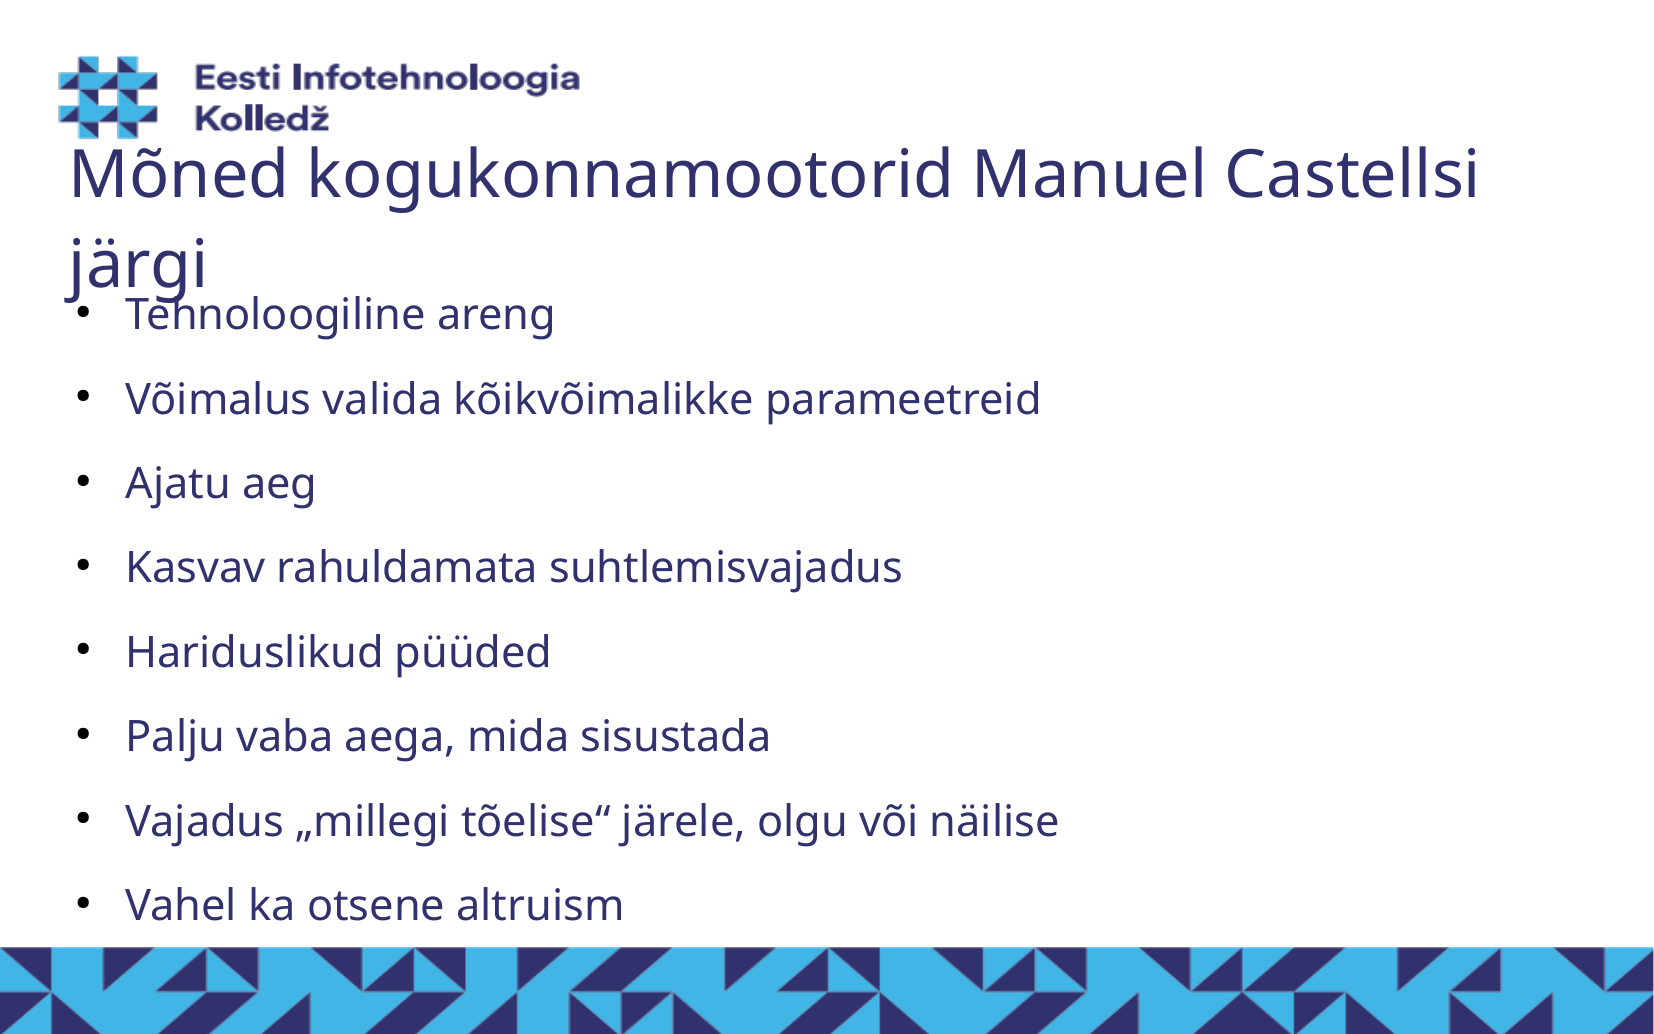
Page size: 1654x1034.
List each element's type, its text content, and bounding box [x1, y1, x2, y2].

title Mõned kogukonnamootorid Manuel Castellsi järgi [68, 128, 1607, 305]
list Tehnoloogiline areng Võimalus valida kõikvõimalikke parameetreid Ajatu aeg Kasvav rahuldamata suhtlemisvajadus Hariduslikud püüded Palju vaba aega, mida sisustada Vajadus „millegi tõelise“ järele, olgu või näilise Vahel ka otsene altruism [59, 283, 1595, 936]
